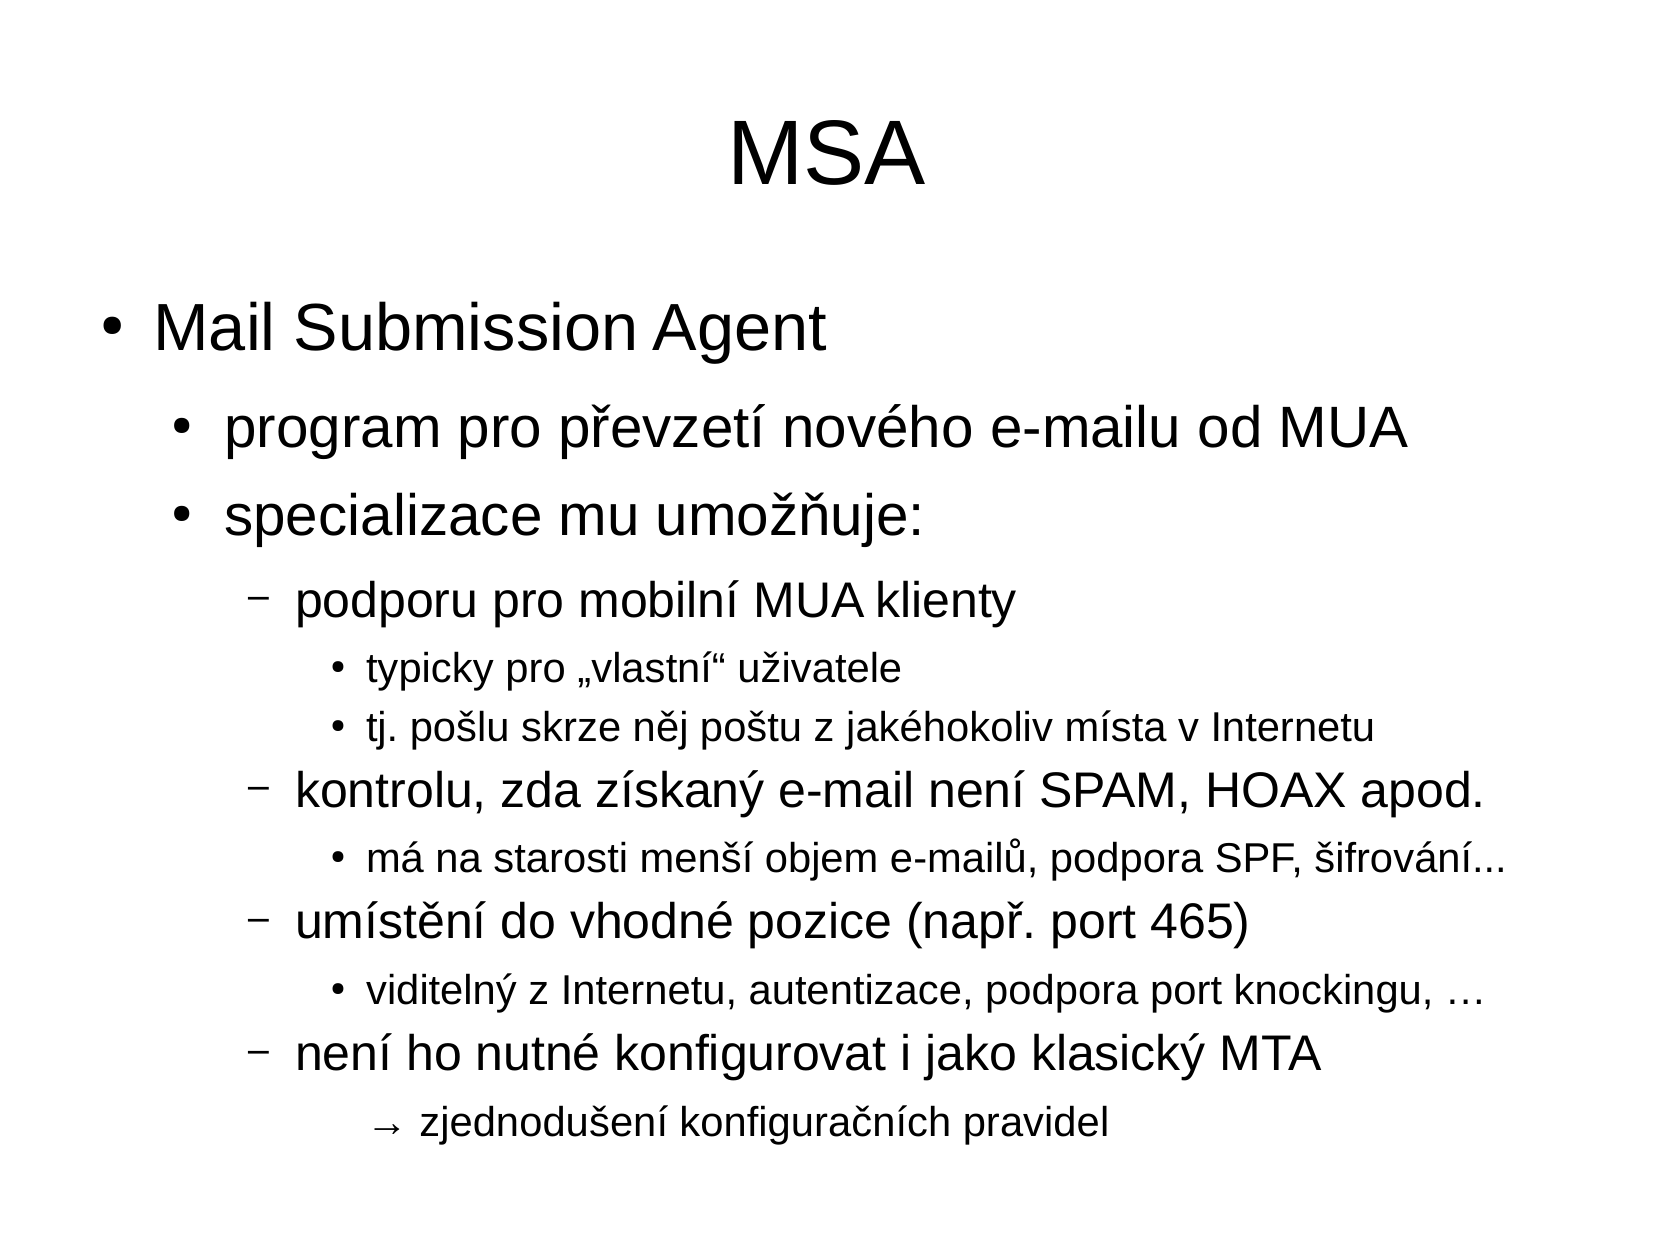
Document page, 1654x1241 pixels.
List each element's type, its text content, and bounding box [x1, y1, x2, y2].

list Mail Submission Agent program pro převzetí nového e-mailu od MUA specializace mu umožňuje: podporu pro mobilní MUA klienty typicky pro „vlastní“ uživatele tj. pošlu skrze něj poštu z jakéhokoliv místa v Internetu kontrolu, zda získaný e-mail není SPAM, HOAX apod. má na starosti menší objem e-mailů, podpora SPF, šifrování... umístění do vhodné pozice (např. port 465) viditelný z Internetu, autentizace, podpora port knockingu, … není ho nutné konfigurovat i jako klasický MTA → zjednodušení konfiguračních pravidel [82, 290, 1571, 1146]
title MSA [82, 49, 1571, 257]
